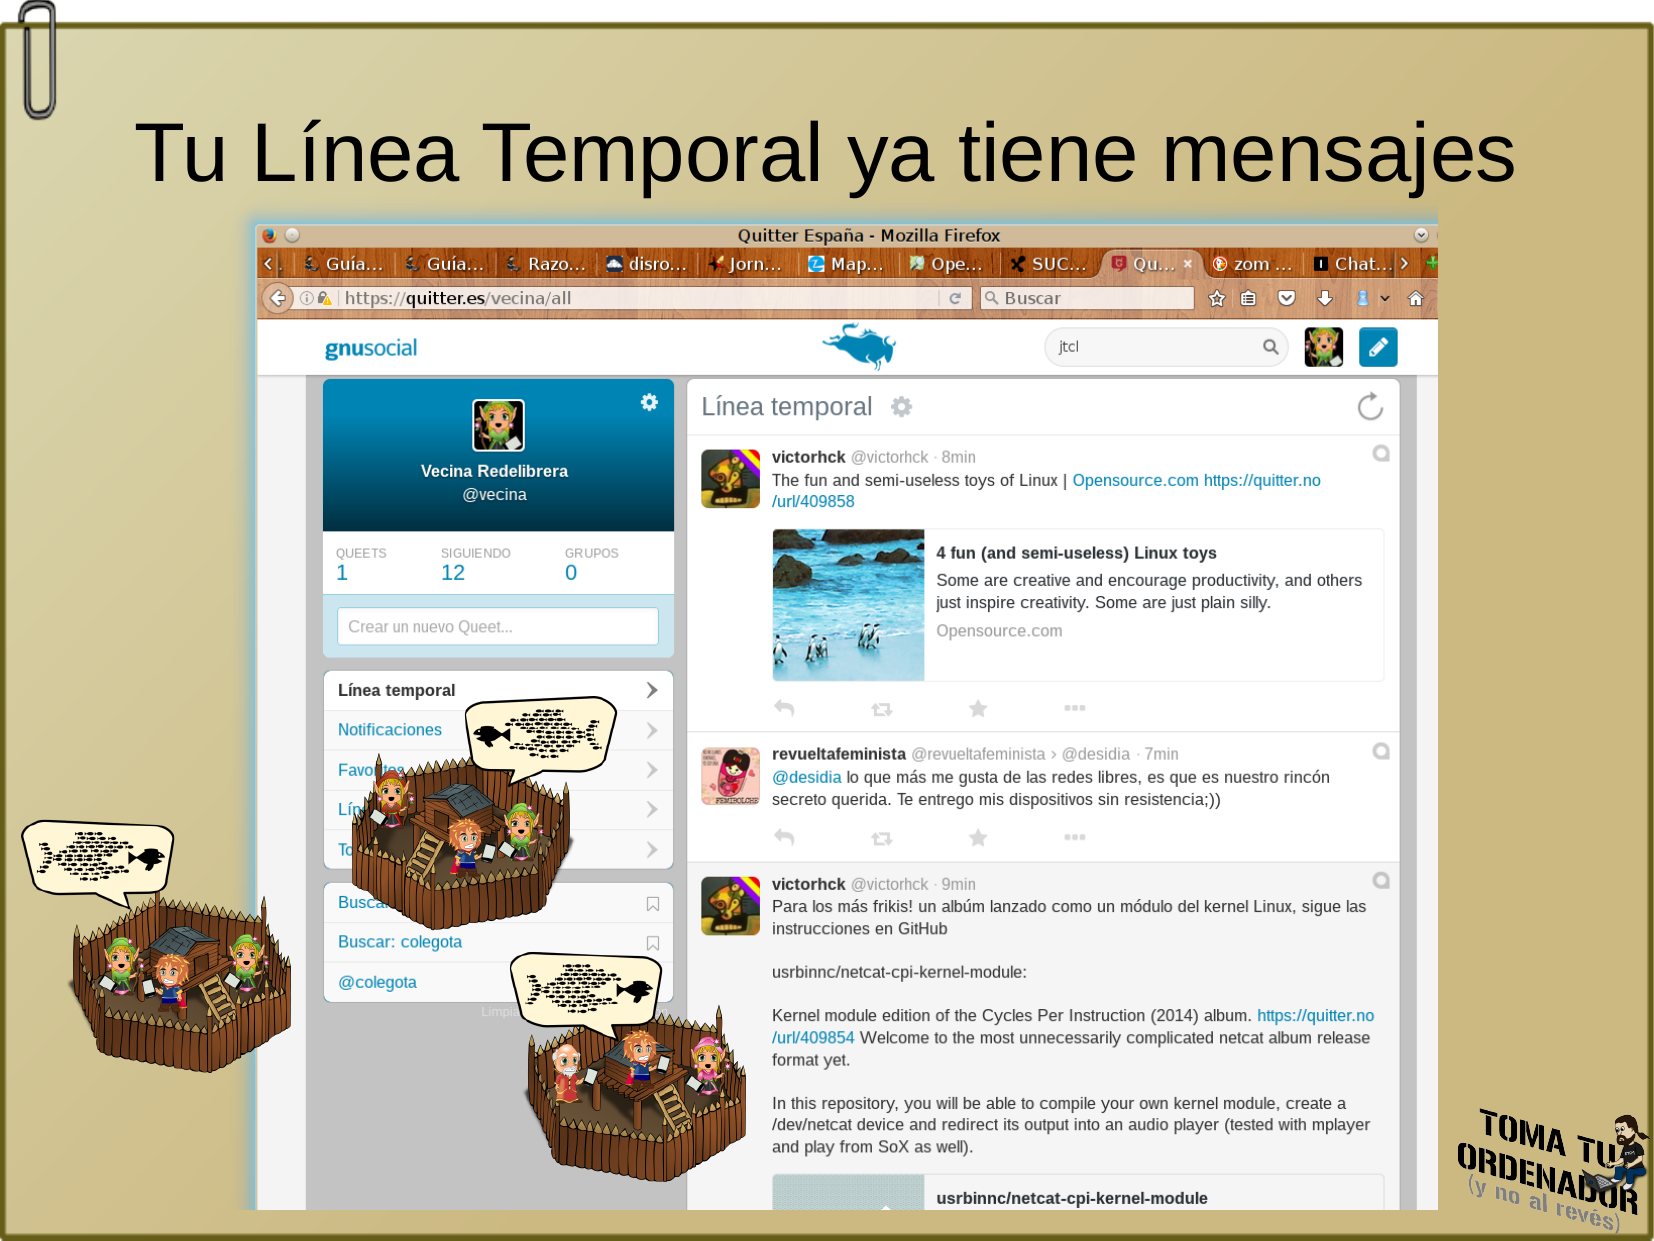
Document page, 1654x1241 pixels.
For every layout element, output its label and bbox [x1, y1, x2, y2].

text_box [82, 49, 1571, 257]
picture [0, 0, 1654, 1241]
